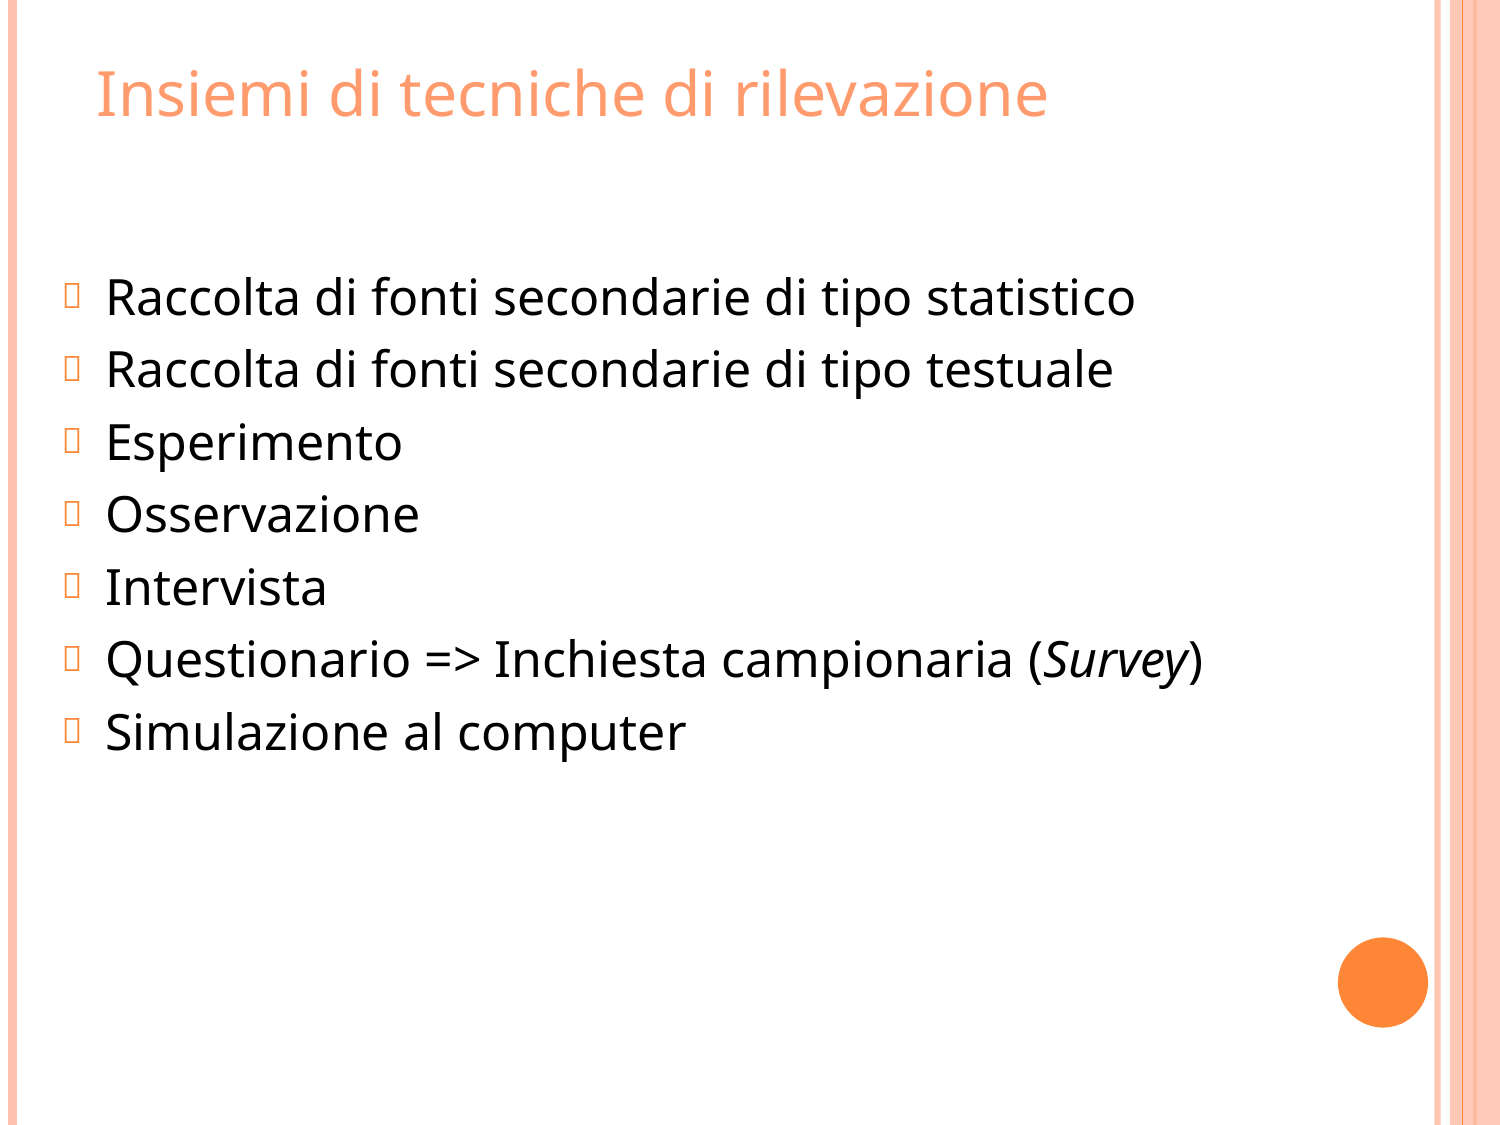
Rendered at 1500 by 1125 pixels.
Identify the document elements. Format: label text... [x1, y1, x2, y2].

list Raccolta di fonti secondarie di tipo statistico Raccolta di fonti secondarie di tipo testuale Esperimento Osservazione Intervista Questionario => Inchiesta campionaria (Survey) Simulazione al computer [46, 257, 1390, 945]
title Insiemi di tecniche di rilevazione [82, 46, 1425, 220]
